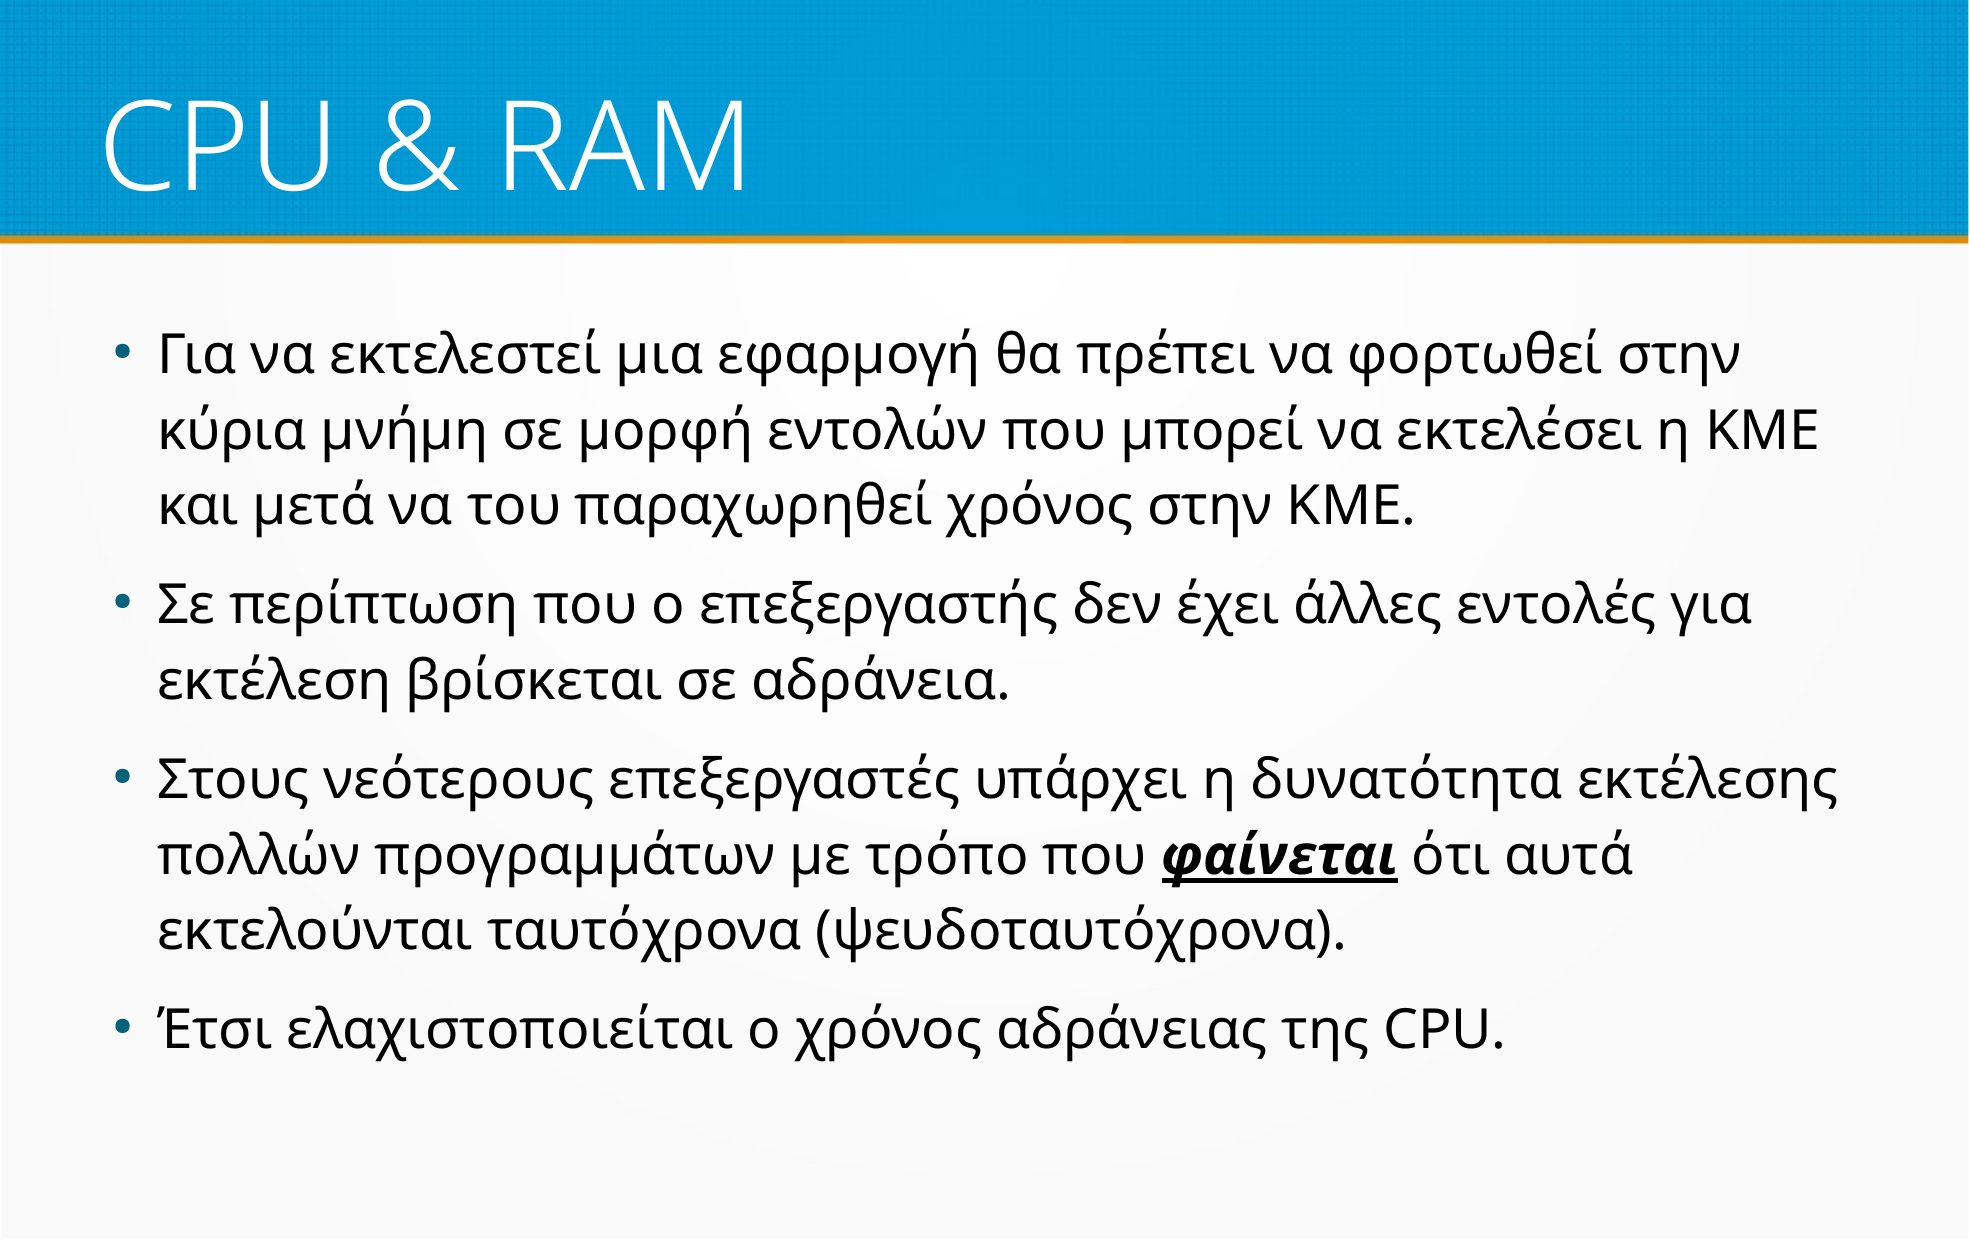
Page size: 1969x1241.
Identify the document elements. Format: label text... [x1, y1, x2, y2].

list Για να εκτελεστεί μια εφαρμογή θα πρέπει να φορτωθεί στην κύρια μνήμη σε μορφή εντολών που μπορεί να εκτελέσει η ΚΜΕ και μετά να του παραχωρηθεί χρόνος στην ΚΜΕ. Σε περίπτωση που ο επεξεργαστής δεν έχει άλλες εντολές για εκτέλεση βρίσκεται σε αδράνεια. Στους νεότερους επεξεργαστές υπάρχει η δυνατότητα εκτέλεσης πολλών προγραμμάτων με τρόπο που φαίνεται ότι αυτά εκτελούνται ταυτόχρονα (ψευδοταυτόχρονα). Έτσι ελαχιστοποιείται ο χρόνος αδράνειας της CPU. [98, 315, 1861, 1081]
title CPU & RAM [98, 19, 1870, 227]
picture [0, 233, 1969, 1241]
